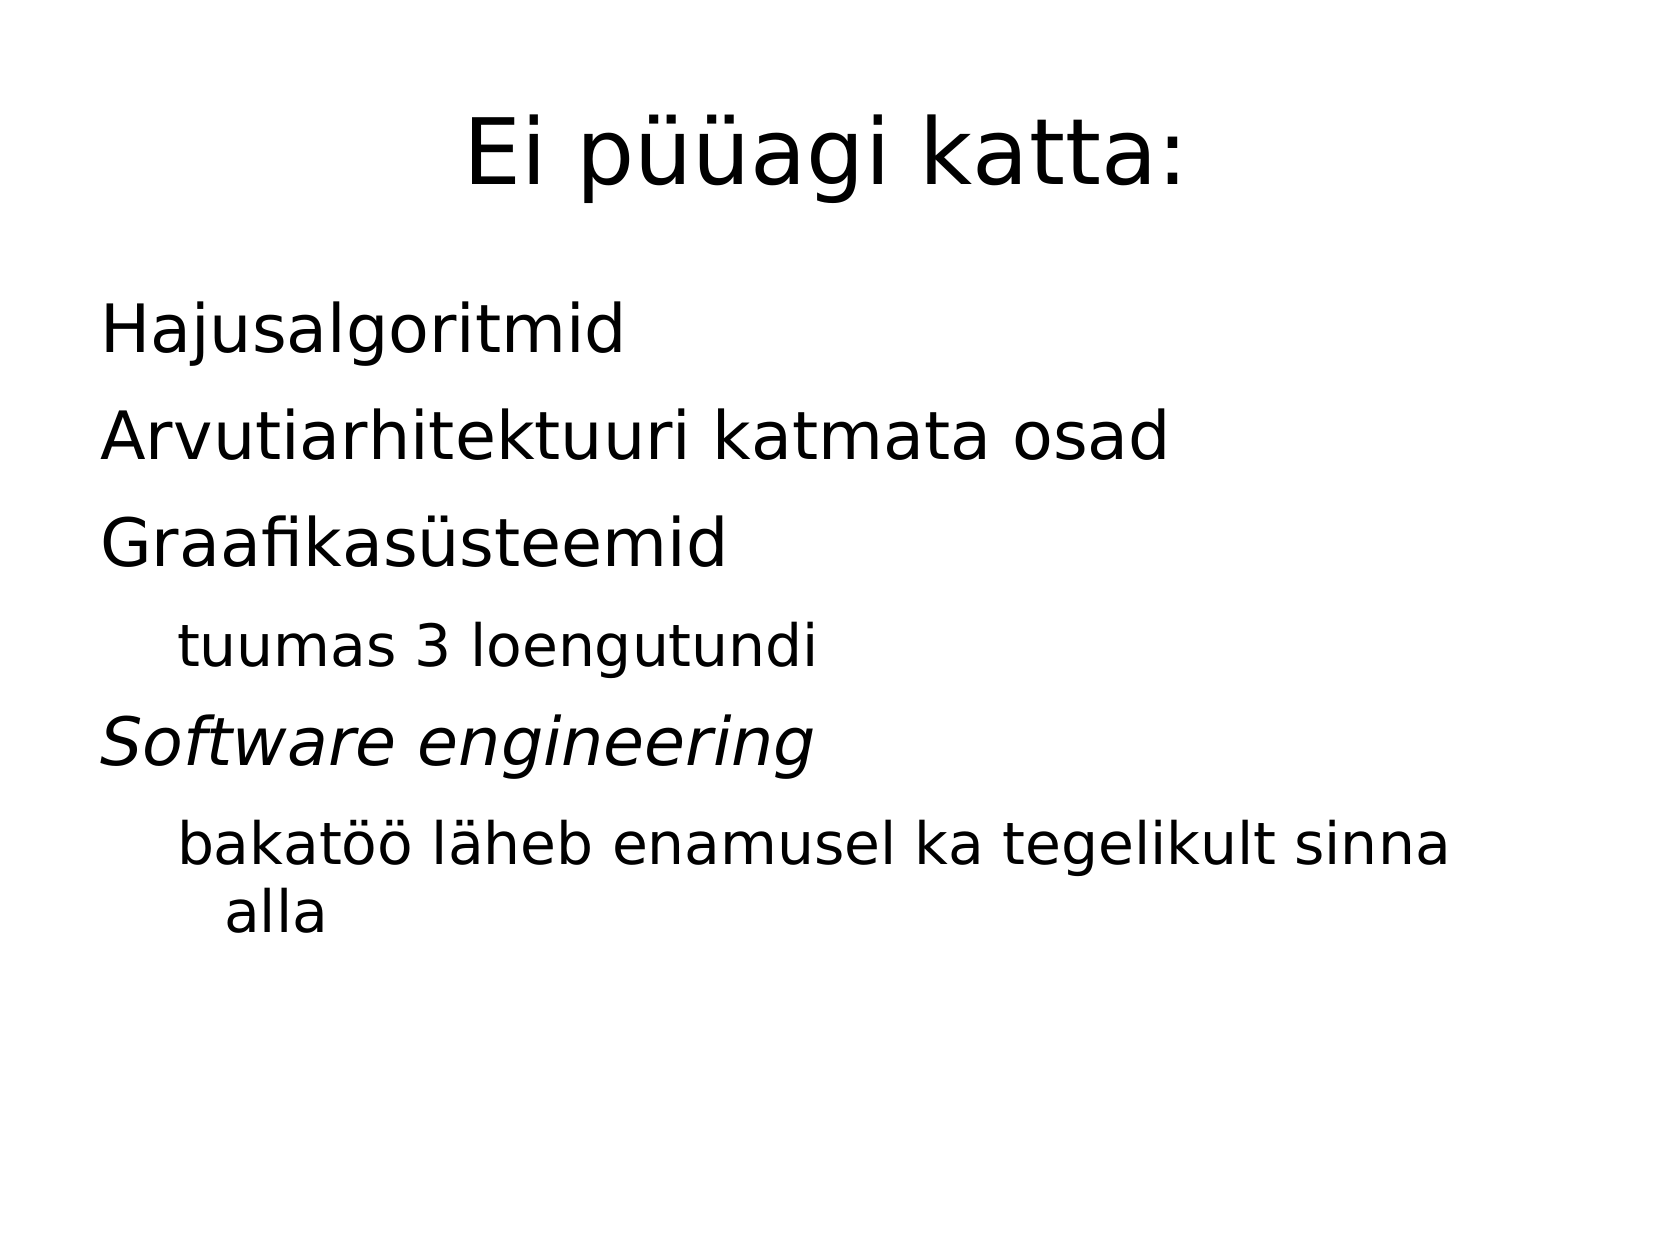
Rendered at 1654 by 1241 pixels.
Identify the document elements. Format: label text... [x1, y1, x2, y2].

title Ei püüagi katta: [82, 49, 1571, 257]
list Hajusalgoritmid Arvutiarhitektuuri katmata osad Graafikasüsteemid tuumas 3 loengutundi Software engineering bakatöö läheb enamusel ka tegelikult sinna alla [82, 290, 1571, 1109]
